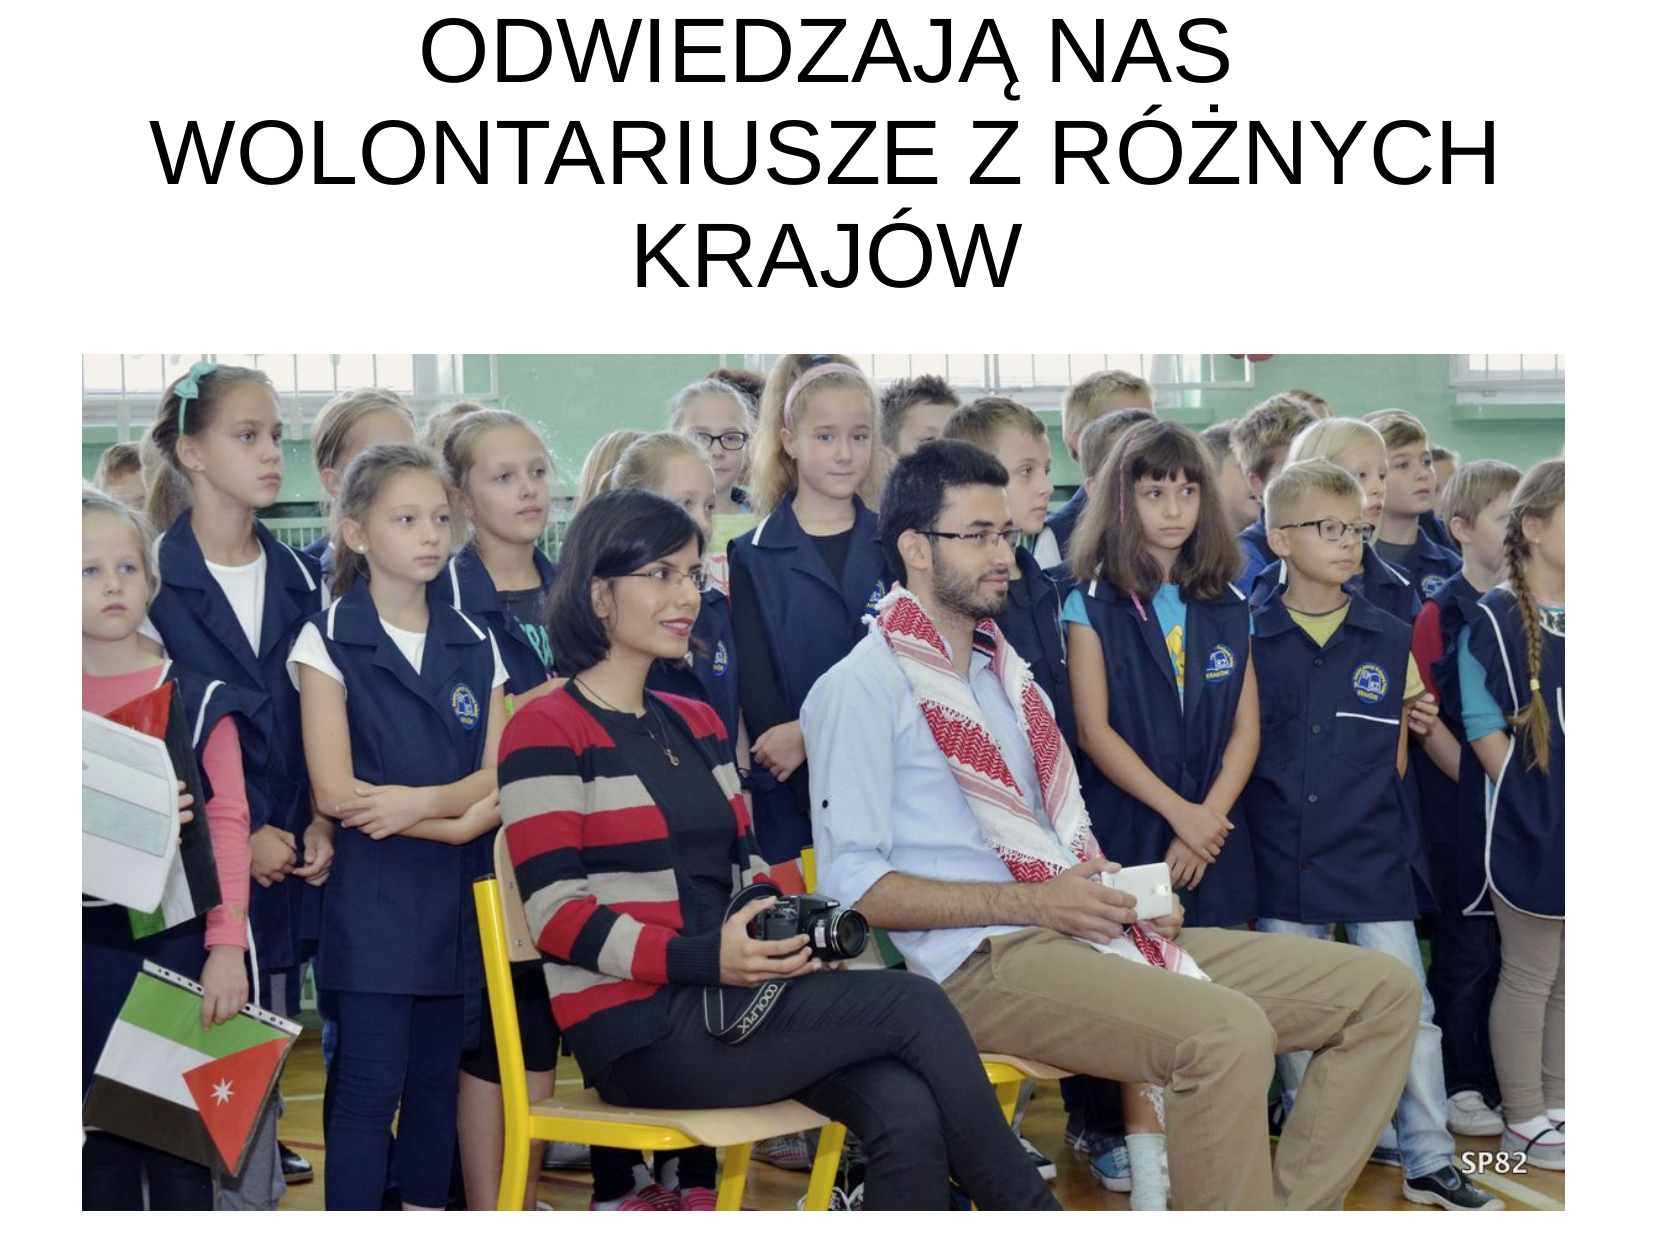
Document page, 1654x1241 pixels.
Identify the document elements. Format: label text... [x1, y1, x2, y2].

picture [82, 354, 1565, 1211]
title ODWIEDZAJĄ NAS WOLONTARIUSZE Z RÓŻNYCH KRAJÓW [82, 0, 1571, 307]
